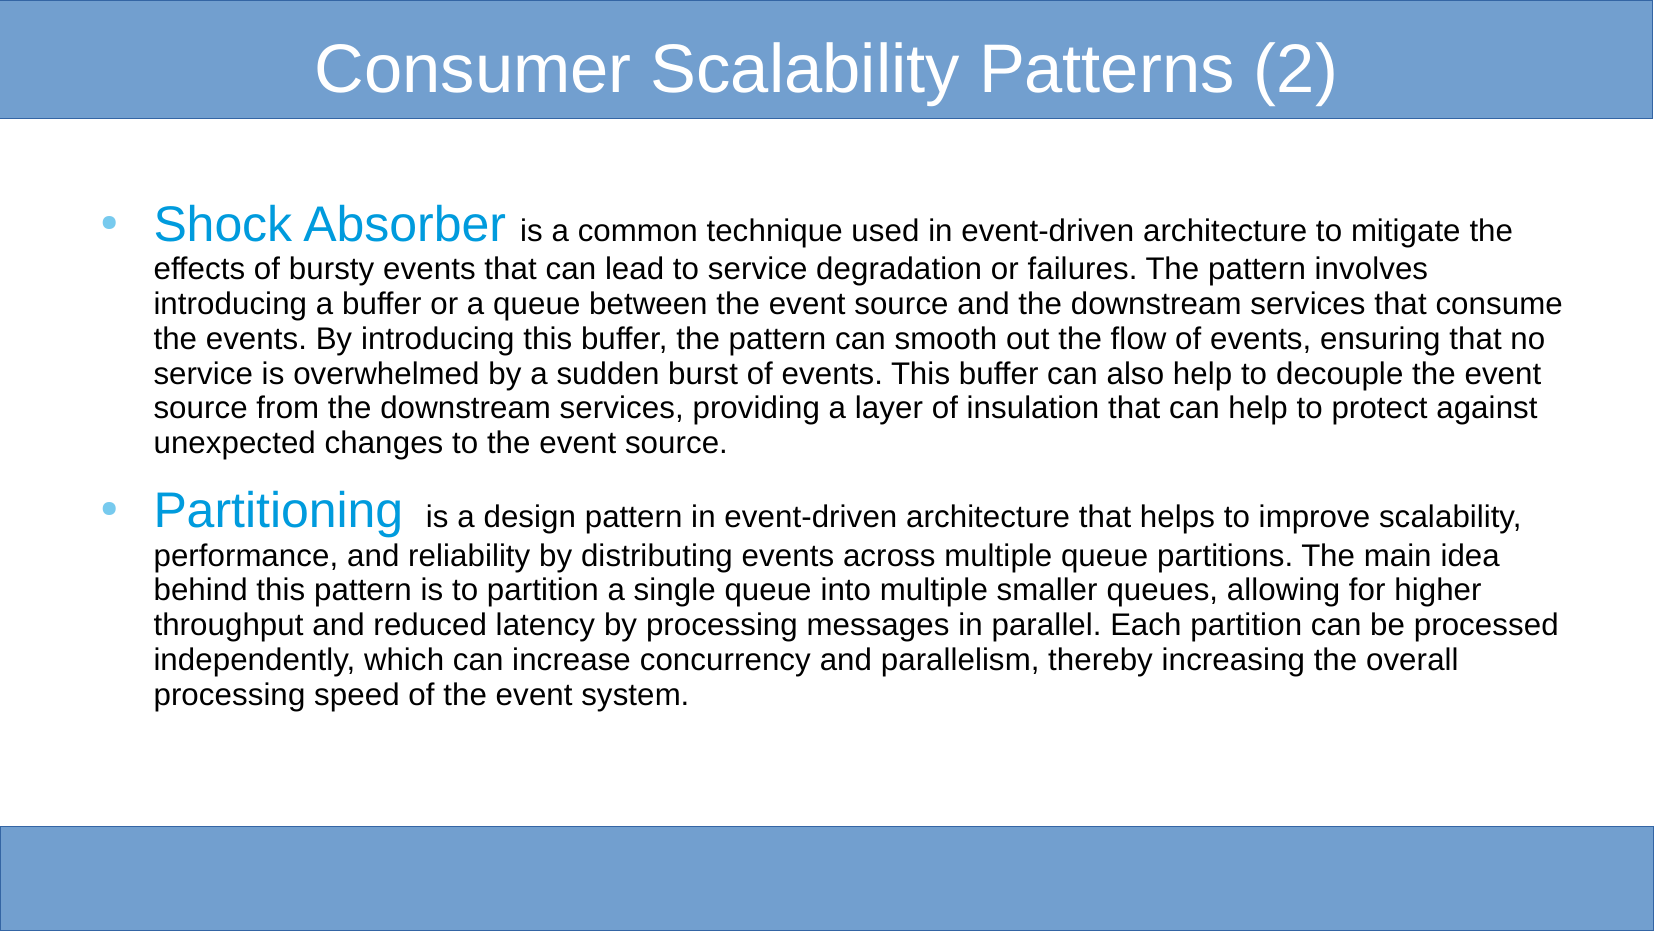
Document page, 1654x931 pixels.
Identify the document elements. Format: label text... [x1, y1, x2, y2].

title Consumer Scalability Patterns (2) [59, 29, 1595, 108]
list Shock Absorber is a common technique used in event-driven architecture to mitigate the effects of bursty events that can lead to service degradation or failures. The pattern involves introducing a buffer or a queue between the event source and the downstream services that consume the events. By introducing this buffer, the pattern can smooth out the flow of events, ensuring that no service is overwhelmed by a sudden burst of events. This buffer can also help to decouple the event source from the downstream services, providing a layer of insulation that can help to protect against unexpected changes to the event source. Partitioning is a design pattern in event-driven architecture that helps to improve scalability, performance, and reliability by distributing events across multiple queue partitions. The main idea behind this pattern is to partition a single queue into multiple smaller queues, allowing for higher throughput and reduced latency by processing messages in parallel. Each partition can be processed independently, which can increase concurrency and parallelism, thereby increasing the overall processing speed of the event system. [82, 118, 1571, 758]
